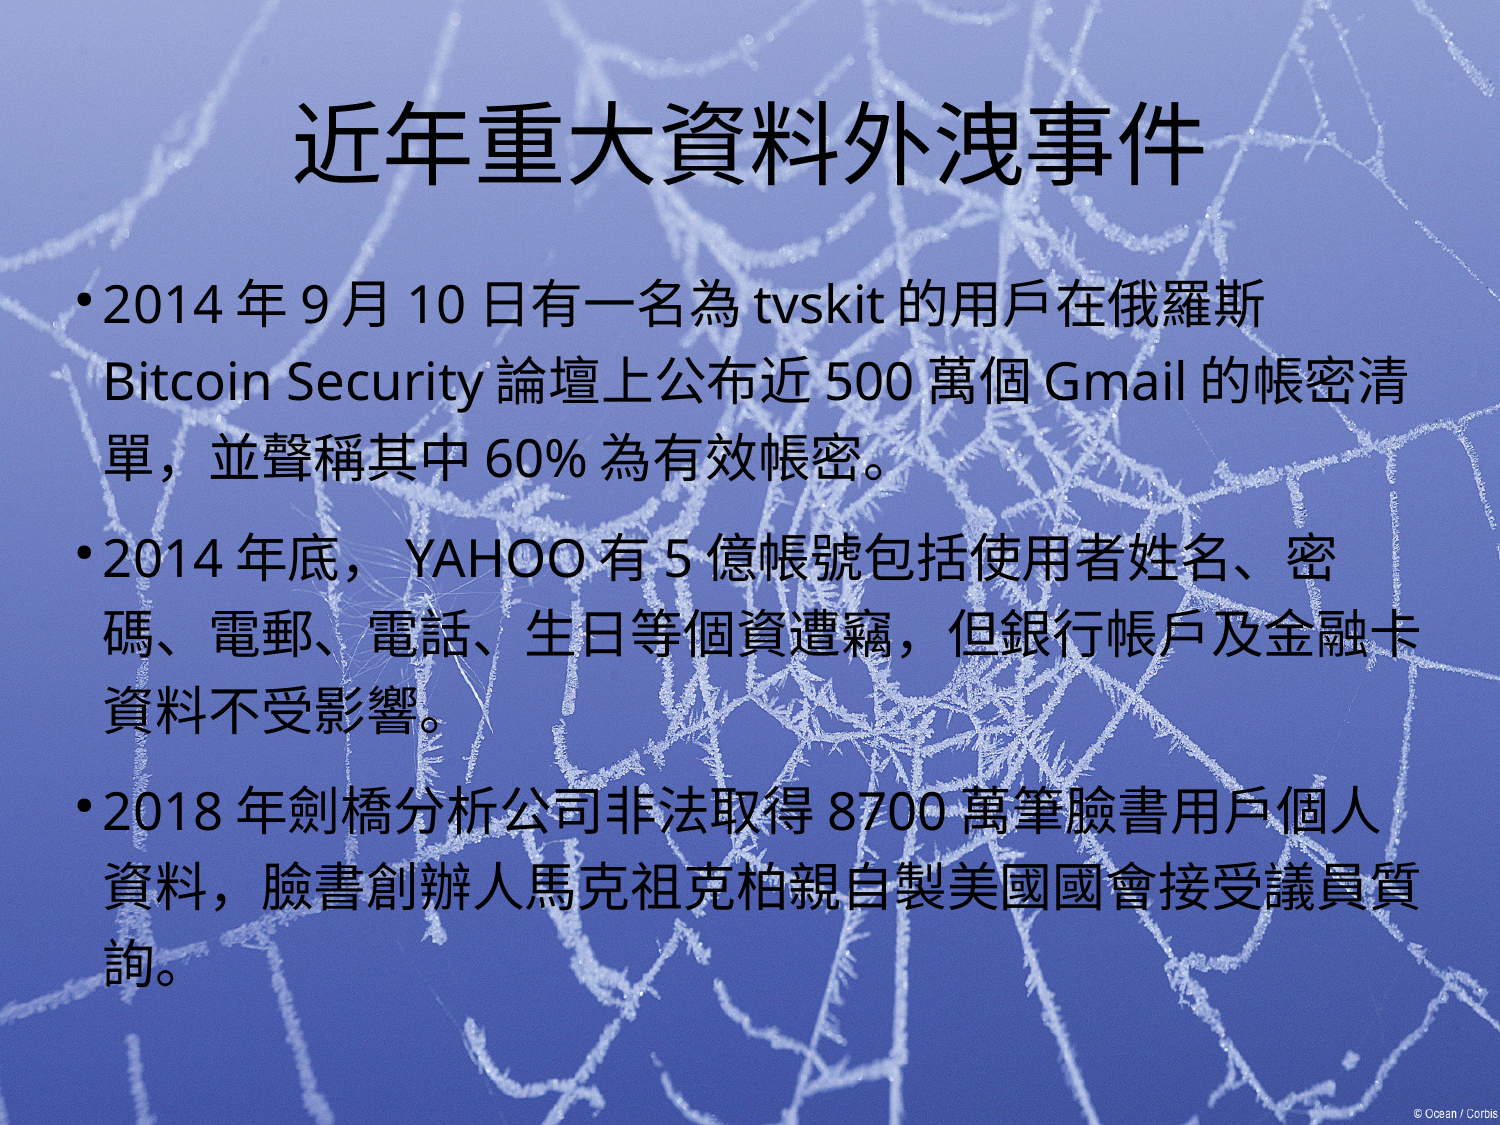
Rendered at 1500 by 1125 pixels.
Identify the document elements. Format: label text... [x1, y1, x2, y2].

title 近年重大資料外洩事件 [75, 45, 1425, 233]
picture [0, 0, 1500, 1125]
list 2014年9月10日有一名為tvskit的用戶在俄羅斯Bitcoin Security論壇上公布近500萬個Gmail的帳密清單，並聲稱其中60%為有效帳密。 2014年底，YAHOO有5億帳號包括使用者姓名、密碼、電郵、電話、生日等個資遭竊，但銀行帳戶及金融卡資料不受影響。 2018年劍橋分析公司非法取得8700萬筆臉書用戶個人資料，臉書創辦人馬克祖克柏親自製美國國會接受議員質詢。 [75, 262, 1425, 1005]
